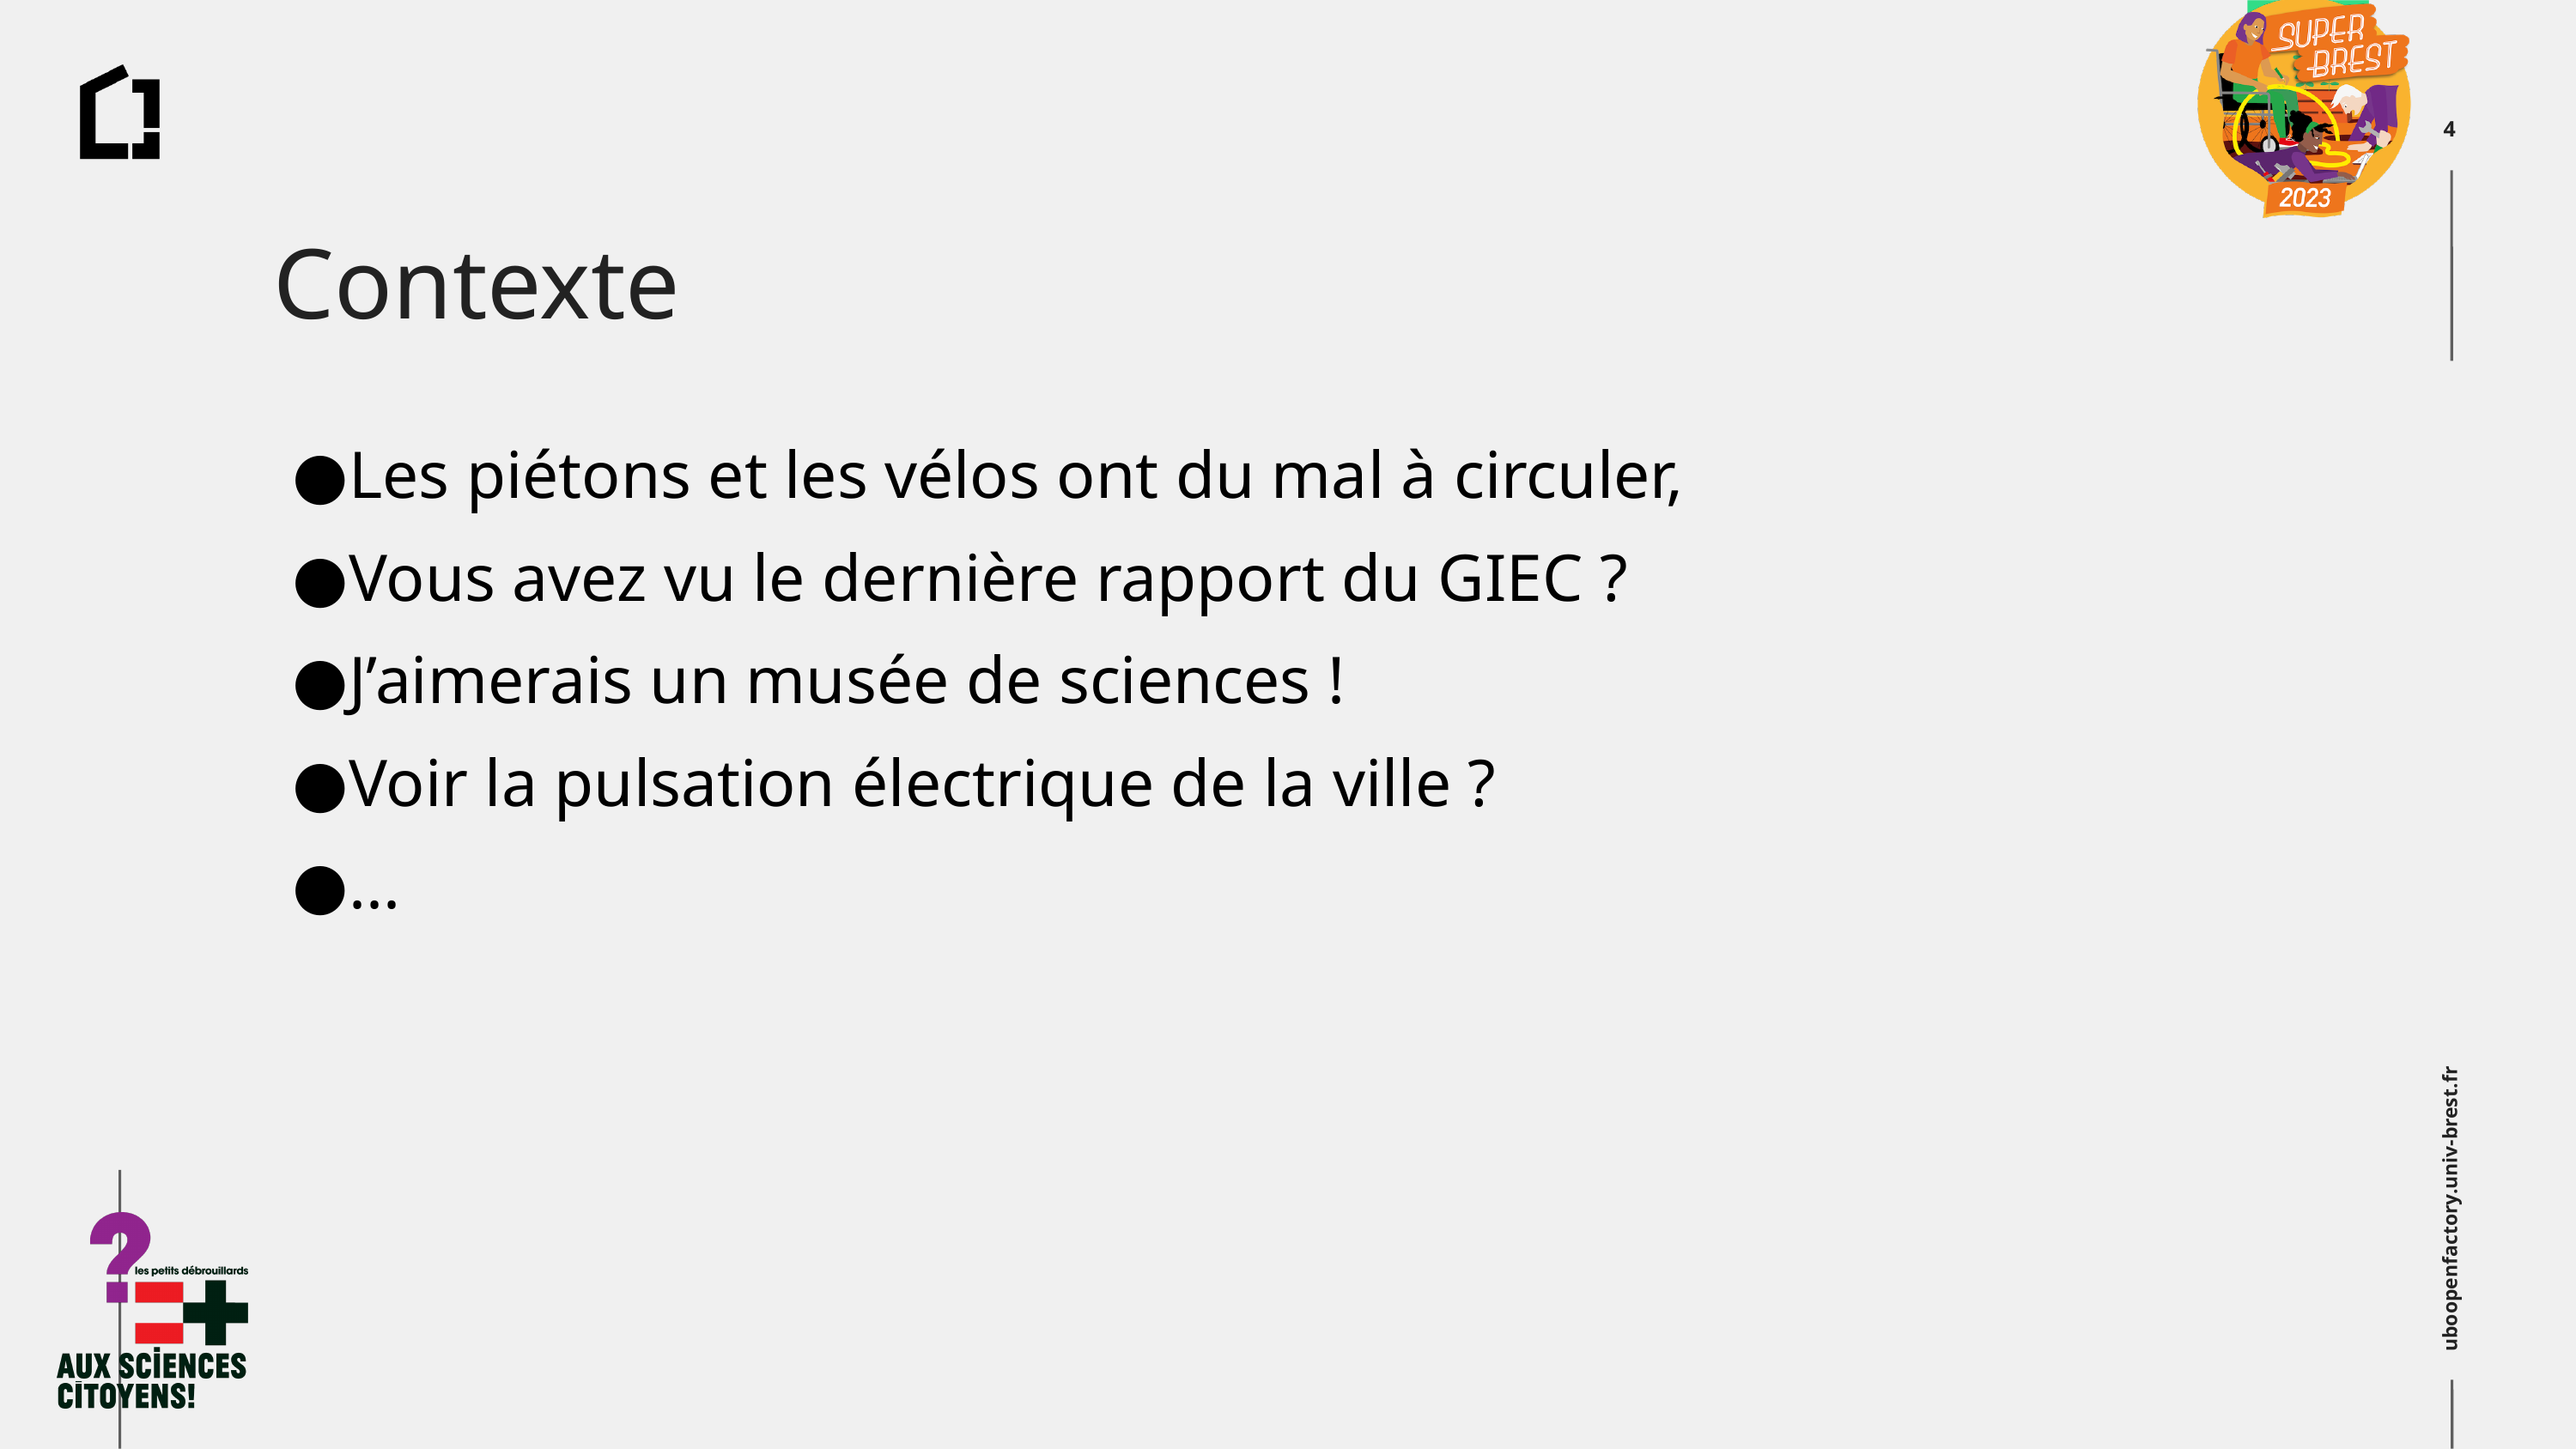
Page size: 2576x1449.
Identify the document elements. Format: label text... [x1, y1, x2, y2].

list Les piétons et les vélos ont du mal à circuler, Vous avez vu le dernière rapport du GIEC ? J’aimerais un musée de sciences ! Voir la pulsation électrique de la ville ? ... [275, 433, 2188, 1122]
slide_number <number> [2430, 93, 2456, 145]
picture [0, 0, 239, 239]
picture [2175, 0, 2430, 239]
picture [57, 1212, 248, 1409]
title Contexte [273, 217, 1741, 434]
